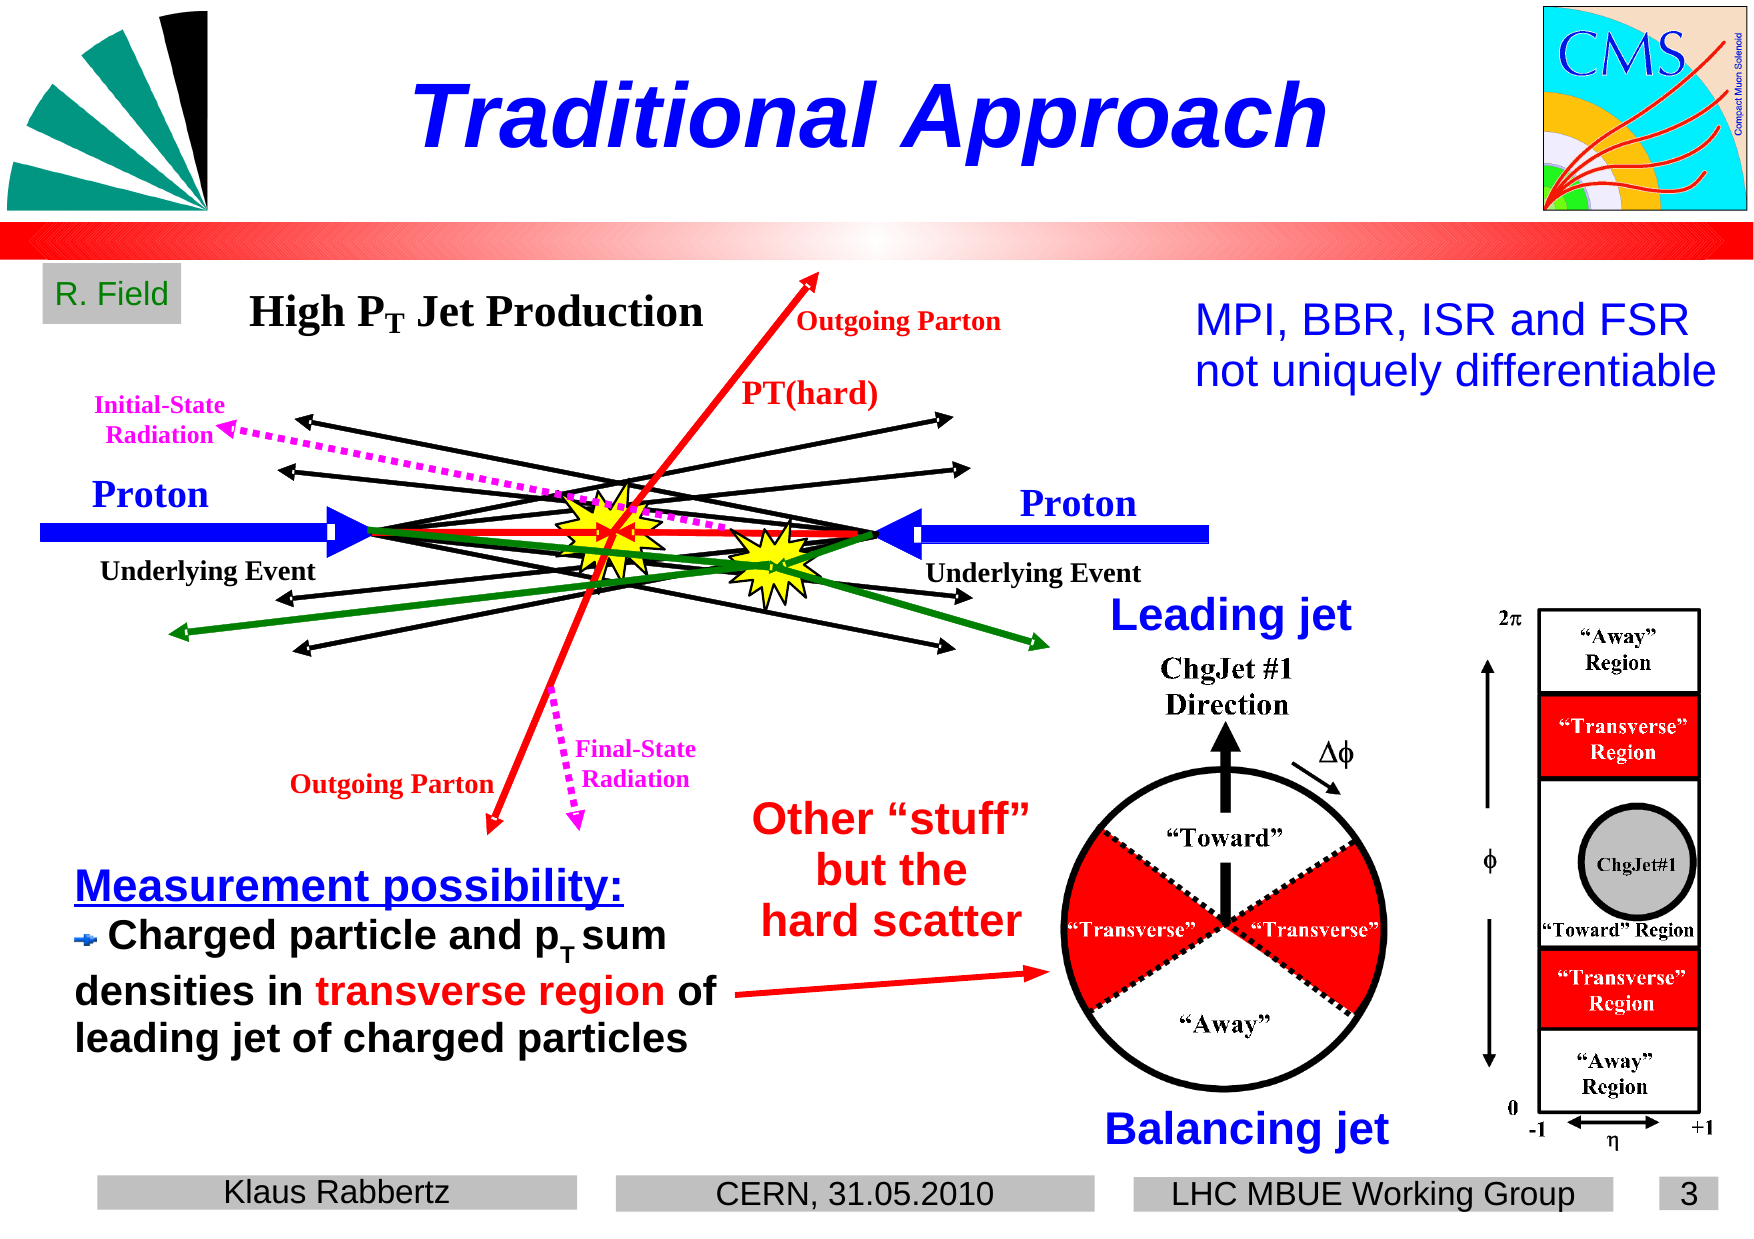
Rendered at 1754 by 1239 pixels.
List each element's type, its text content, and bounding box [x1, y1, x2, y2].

picture [1059, 606, 1714, 1153]
picture [7, 11, 208, 213]
text_box R. Field [42, 263, 182, 324]
picture [1542, 5, 1748, 211]
text_box Other “stuff” but the hard scatter [739, 780, 1044, 959]
text_box Leading jet [1098, 577, 1365, 653]
text_box MPI, BBR, ISR and FSR not uniquely differentiable [1182, 281, 1730, 409]
title Traditional Approach [222, 11, 1516, 219]
chart [23, 259, 1216, 847]
text_box Measurement possibility: Charged particle and pT sum densities in transverse region of leading jet of charged particles [62, 848, 732, 1073]
text_box Balancing jet [1092, 1091, 1402, 1167]
